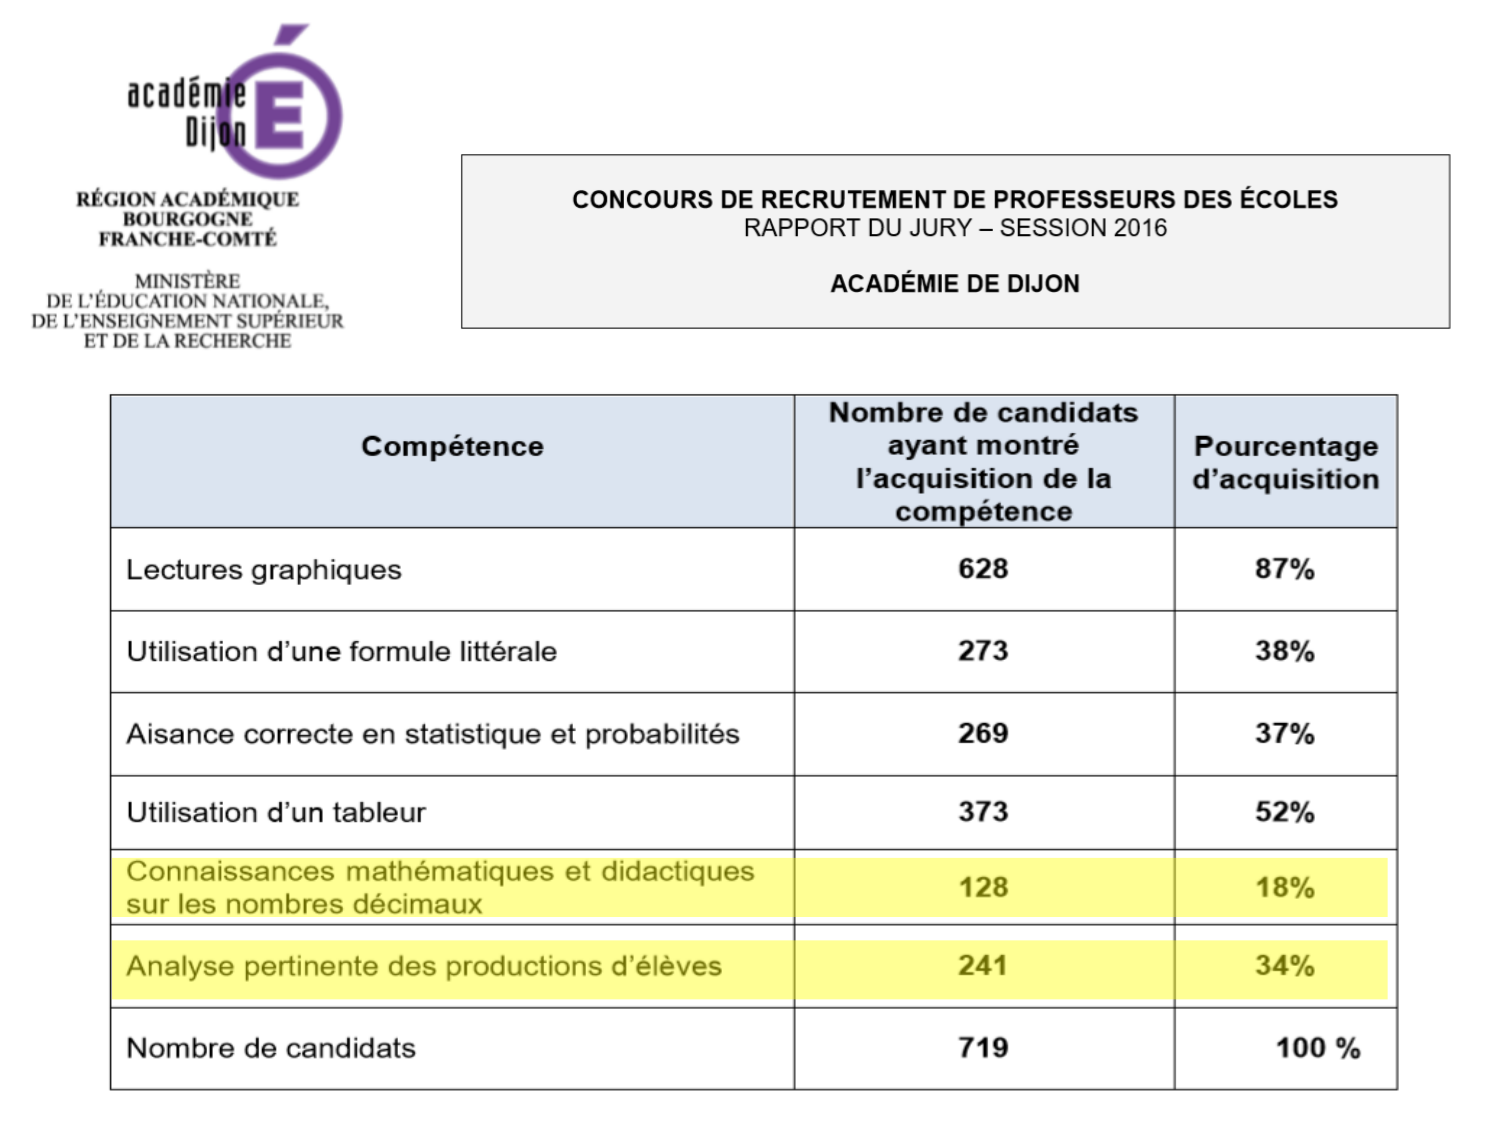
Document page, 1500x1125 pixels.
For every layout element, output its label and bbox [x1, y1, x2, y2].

picture [100, 385, 1409, 1100]
text_box [112, 857, 1388, 917]
picture [0, 0, 361, 366]
picture [454, 148, 1458, 335]
text_box [112, 940, 1388, 1000]
